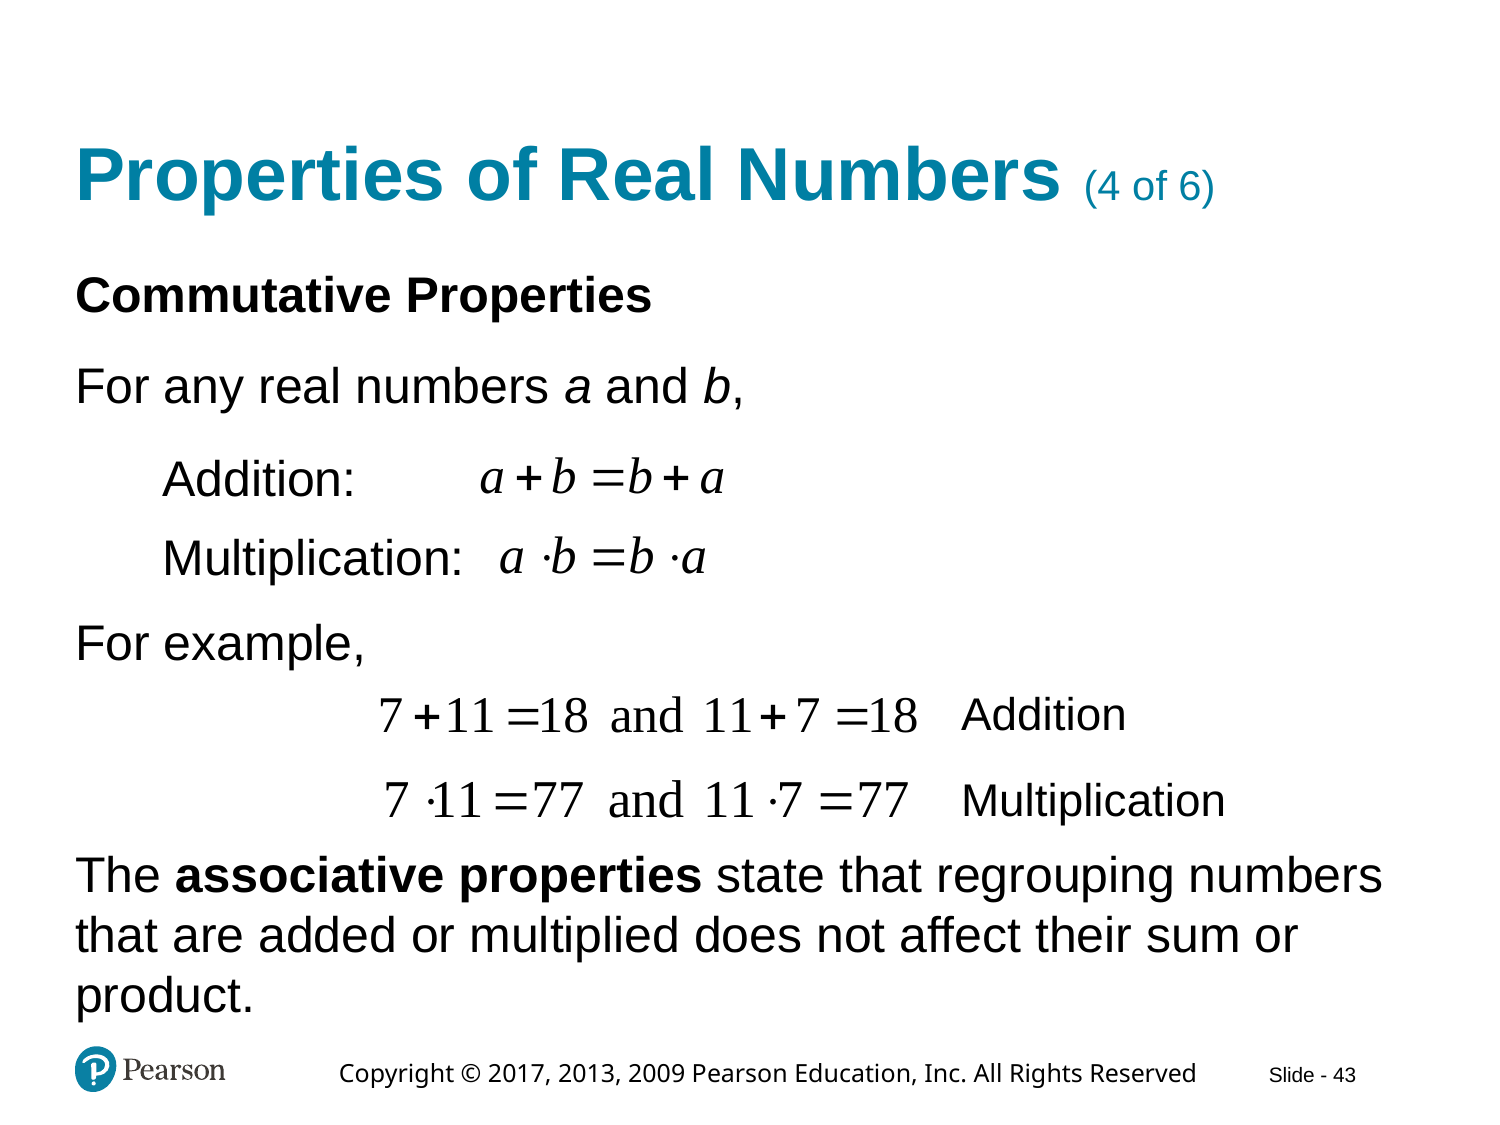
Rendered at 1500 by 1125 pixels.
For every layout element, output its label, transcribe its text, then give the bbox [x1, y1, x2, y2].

list Addition [961, 684, 1241, 750]
chart [475, 452, 730, 500]
list Multiplication: [162, 525, 475, 594]
chart [495, 531, 712, 580]
title Properties of Real Numbers (4 of 6) [75, 35, 1425, 216]
list For example, [75, 609, 400, 666]
chart [380, 771, 914, 836]
list Commutative Properties For any real numbers a and b, [75, 262, 763, 419]
list Multiplication [961, 770, 1284, 836]
chart [375, 687, 923, 750]
list The associative properties state that regrouping numbers that are added or multiplied does not affect their sum or product. [75, 842, 1425, 1026]
list Addition: [162, 446, 400, 502]
